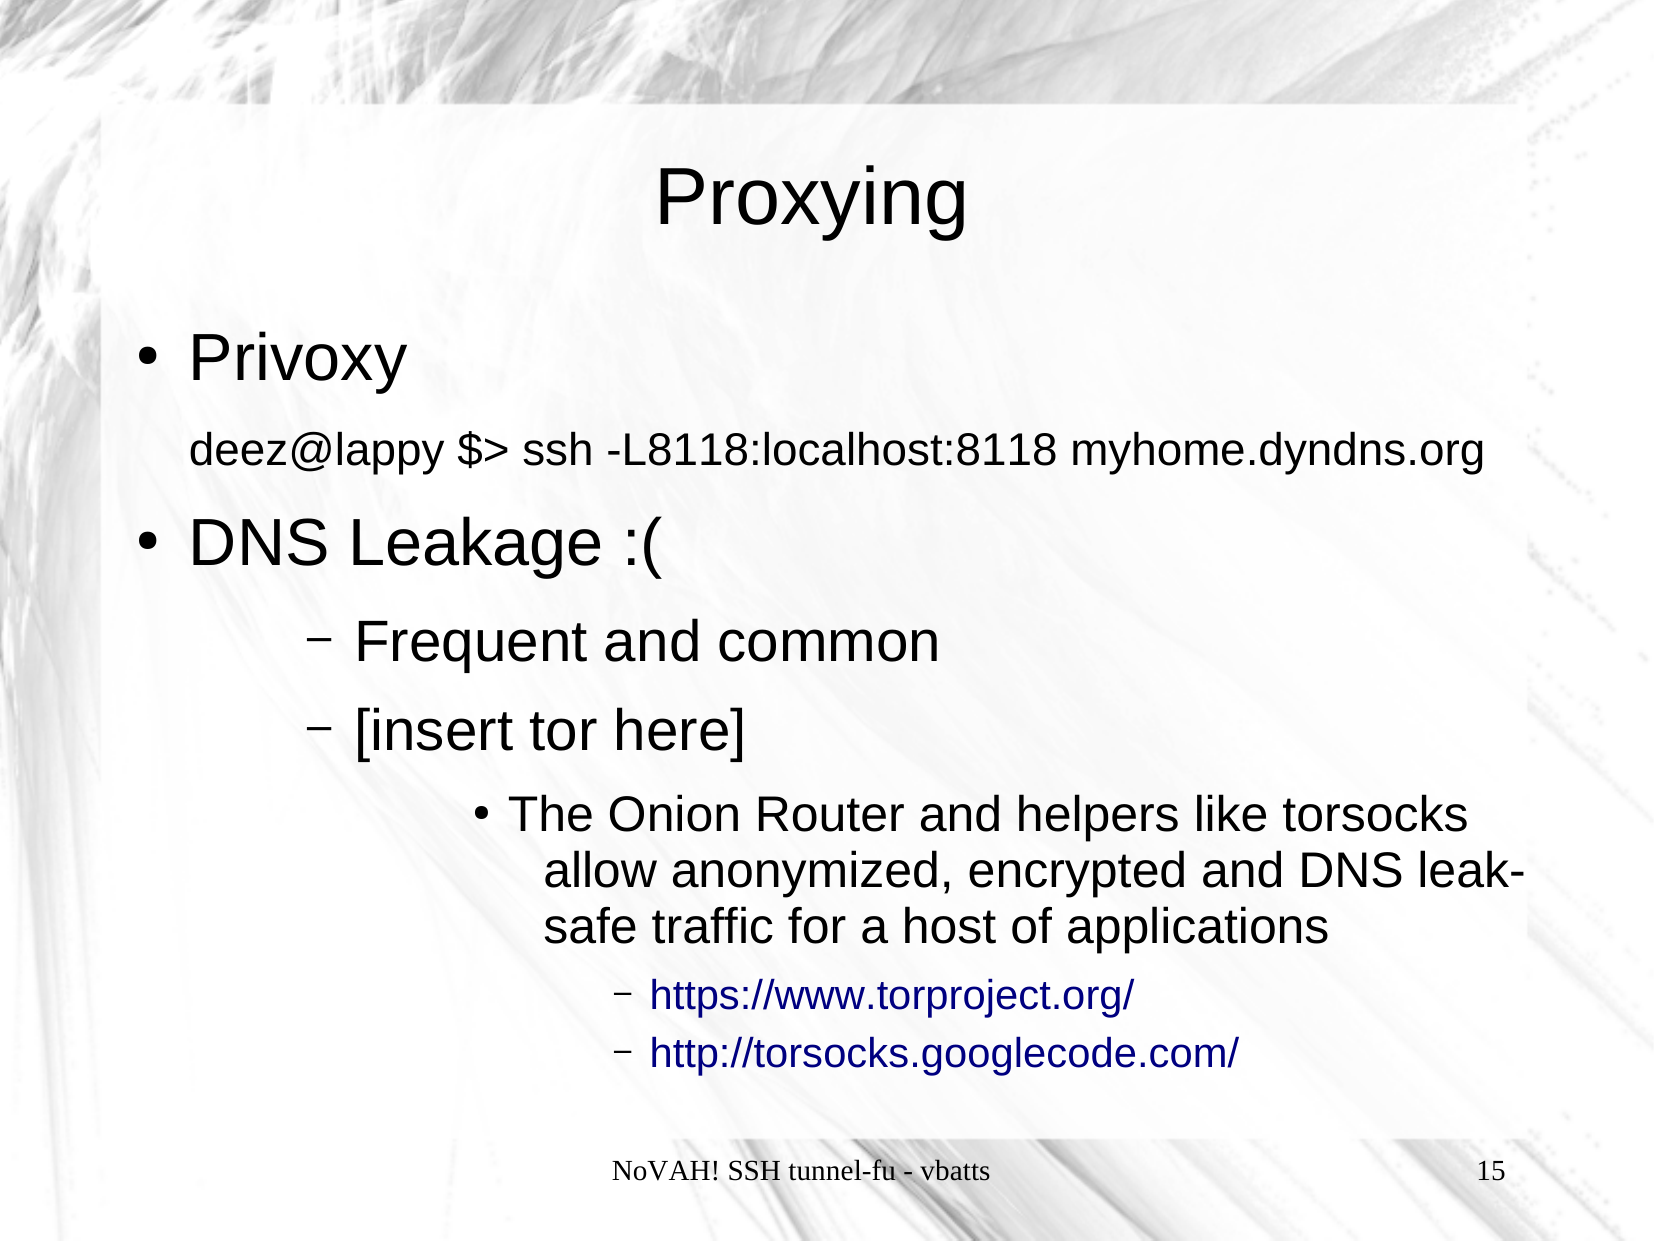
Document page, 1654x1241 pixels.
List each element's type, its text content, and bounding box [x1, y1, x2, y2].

title Proxying [118, 112, 1506, 281]
picture [0, 0, 1654, 1241]
list Privoxy deez@lappy $> ssh -L8118:localhost:8118 myhome.dyndns.org DNS Leakage :( Frequent and common [insert tor here] The Onion Router and helpers like torsocks allow anonymized, encrypted and DNS leak-safe traffic for a host of applications https://www.torproject.org/ http://torsocks.googlecode.com/ [118, 319, 1571, 1139]
